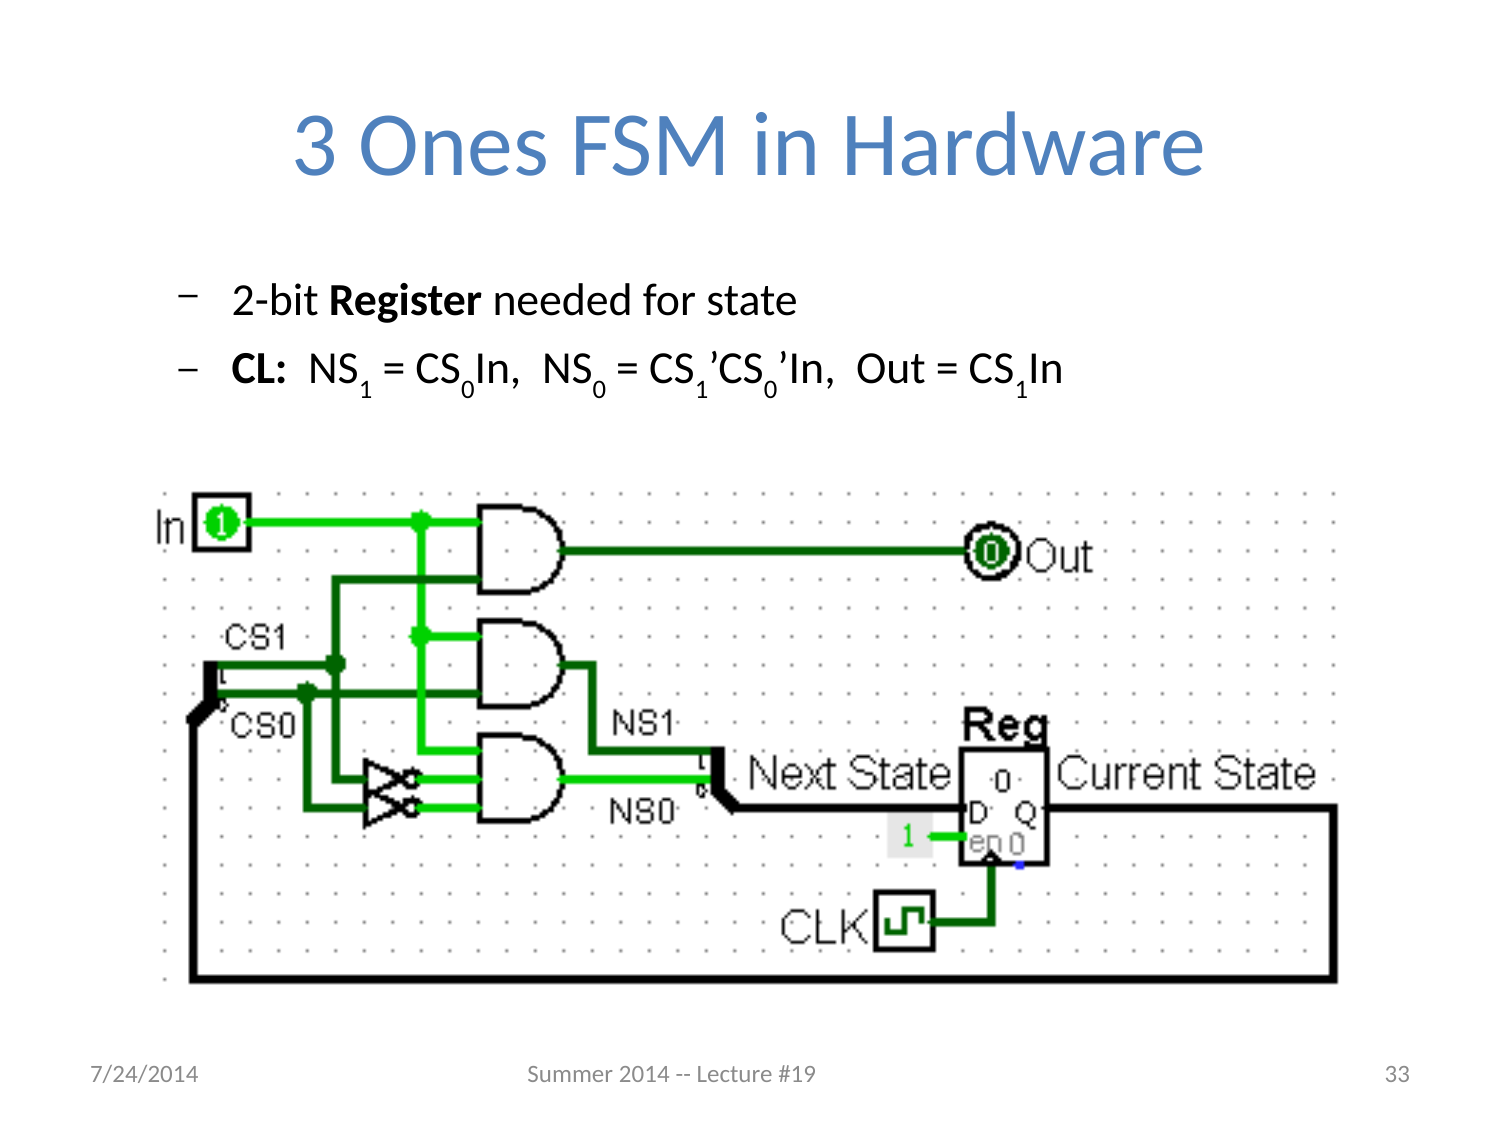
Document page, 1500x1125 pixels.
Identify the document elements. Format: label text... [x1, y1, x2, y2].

title 3 Ones FSM in Hardware [75, 45, 1425, 233]
slide_number <number> [1074, 1042, 1425, 1103]
list 2-bit Register needed for state CL: NS1 = CS0In, NS0 = CS1’CS0’In, Out = CS1In [75, 262, 1425, 1005]
picture [150, 479, 1350, 996]
slide_number 7/24/2014 [75, 1042, 425, 1103]
footer Summer 2014 -- Lecture #19 [512, 1042, 988, 1103]
